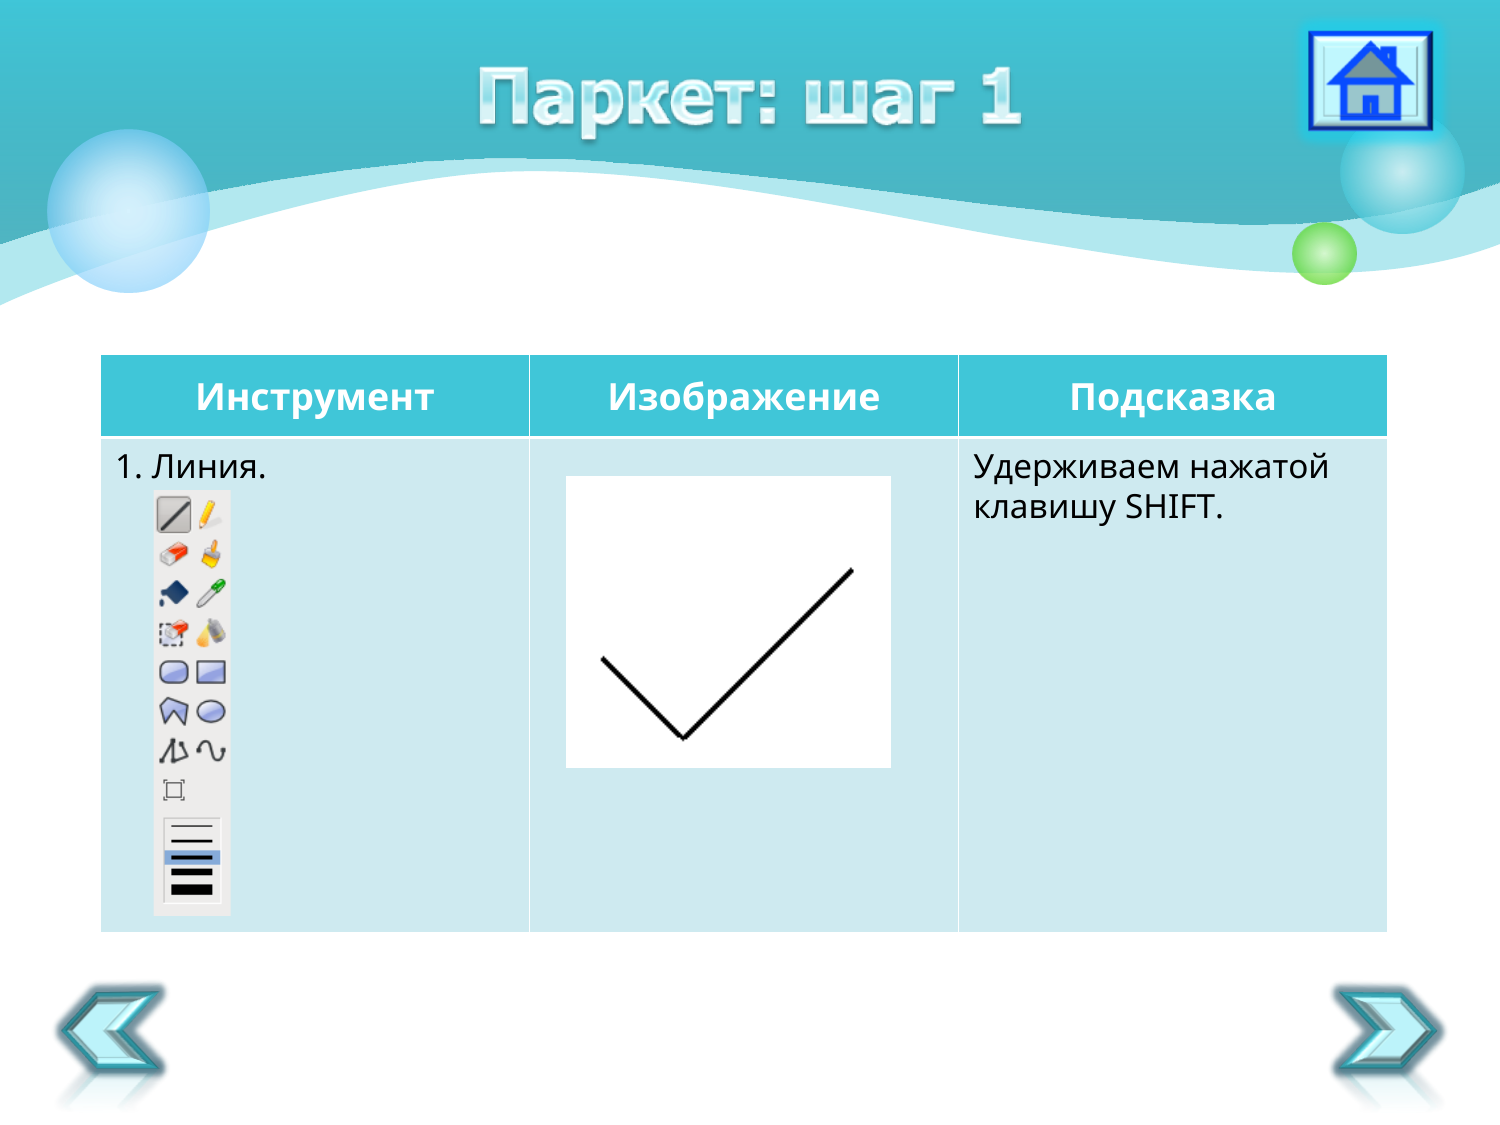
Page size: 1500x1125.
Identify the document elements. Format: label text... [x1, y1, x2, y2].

picture [43, 972, 179, 1125]
table_header Изображение [530, 355, 958, 436]
table_cell Удерживаем нажатой клавишу SHIFT. [959, 439, 1387, 932]
table_cell [530, 439, 958, 932]
table_header Подсказка [959, 355, 1387, 436]
picture [566, 476, 891, 768]
table_cell 1. Линия. [101, 439, 529, 932]
picture [46, 0, 1466, 294]
picture [153, 490, 231, 916]
picture [1319, 973, 1457, 1125]
table_header Инструмент [101, 355, 529, 436]
